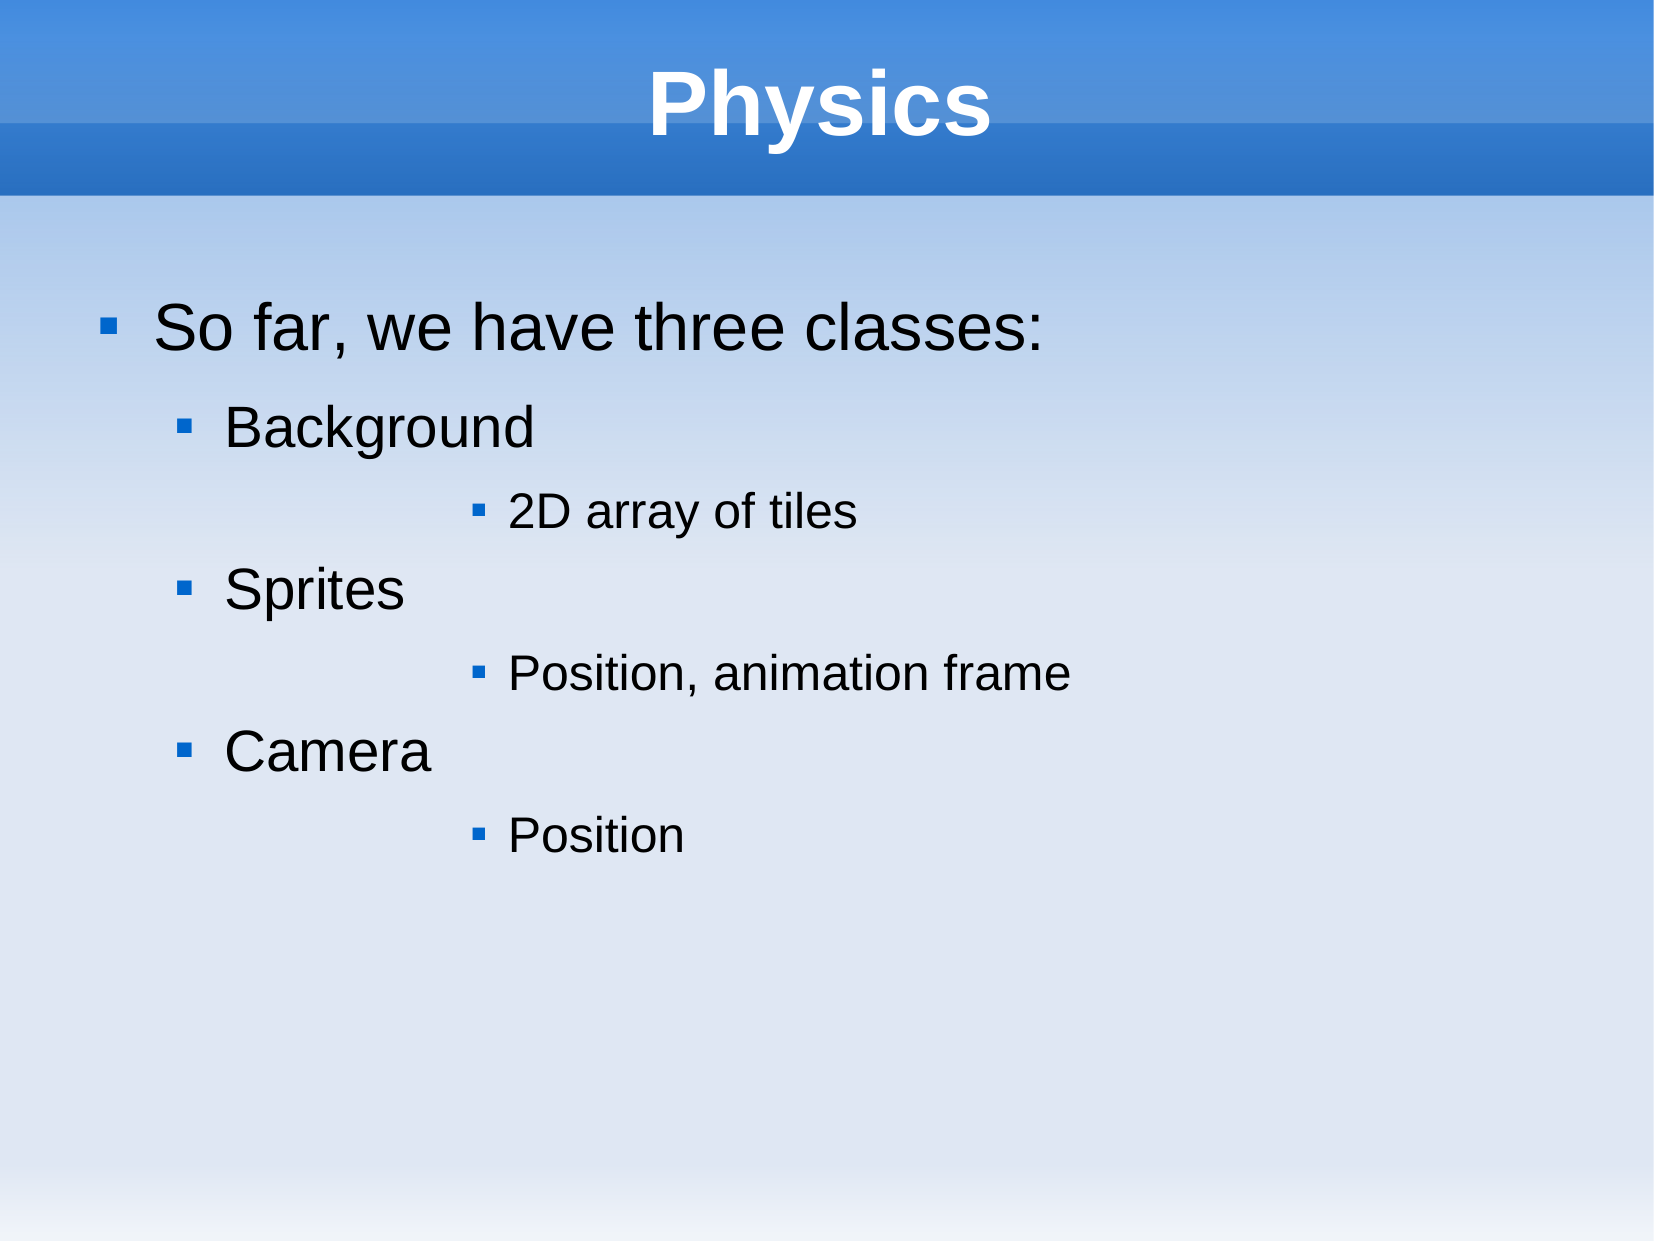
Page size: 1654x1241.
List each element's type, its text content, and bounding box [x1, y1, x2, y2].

picture [0, 0, 1654, 1241]
list So far, we have three classes: Background 2D array of tiles Sprites Position, animation frame Camera Position [82, 290, 1571, 1109]
title Physics [76, 0, 1565, 208]
